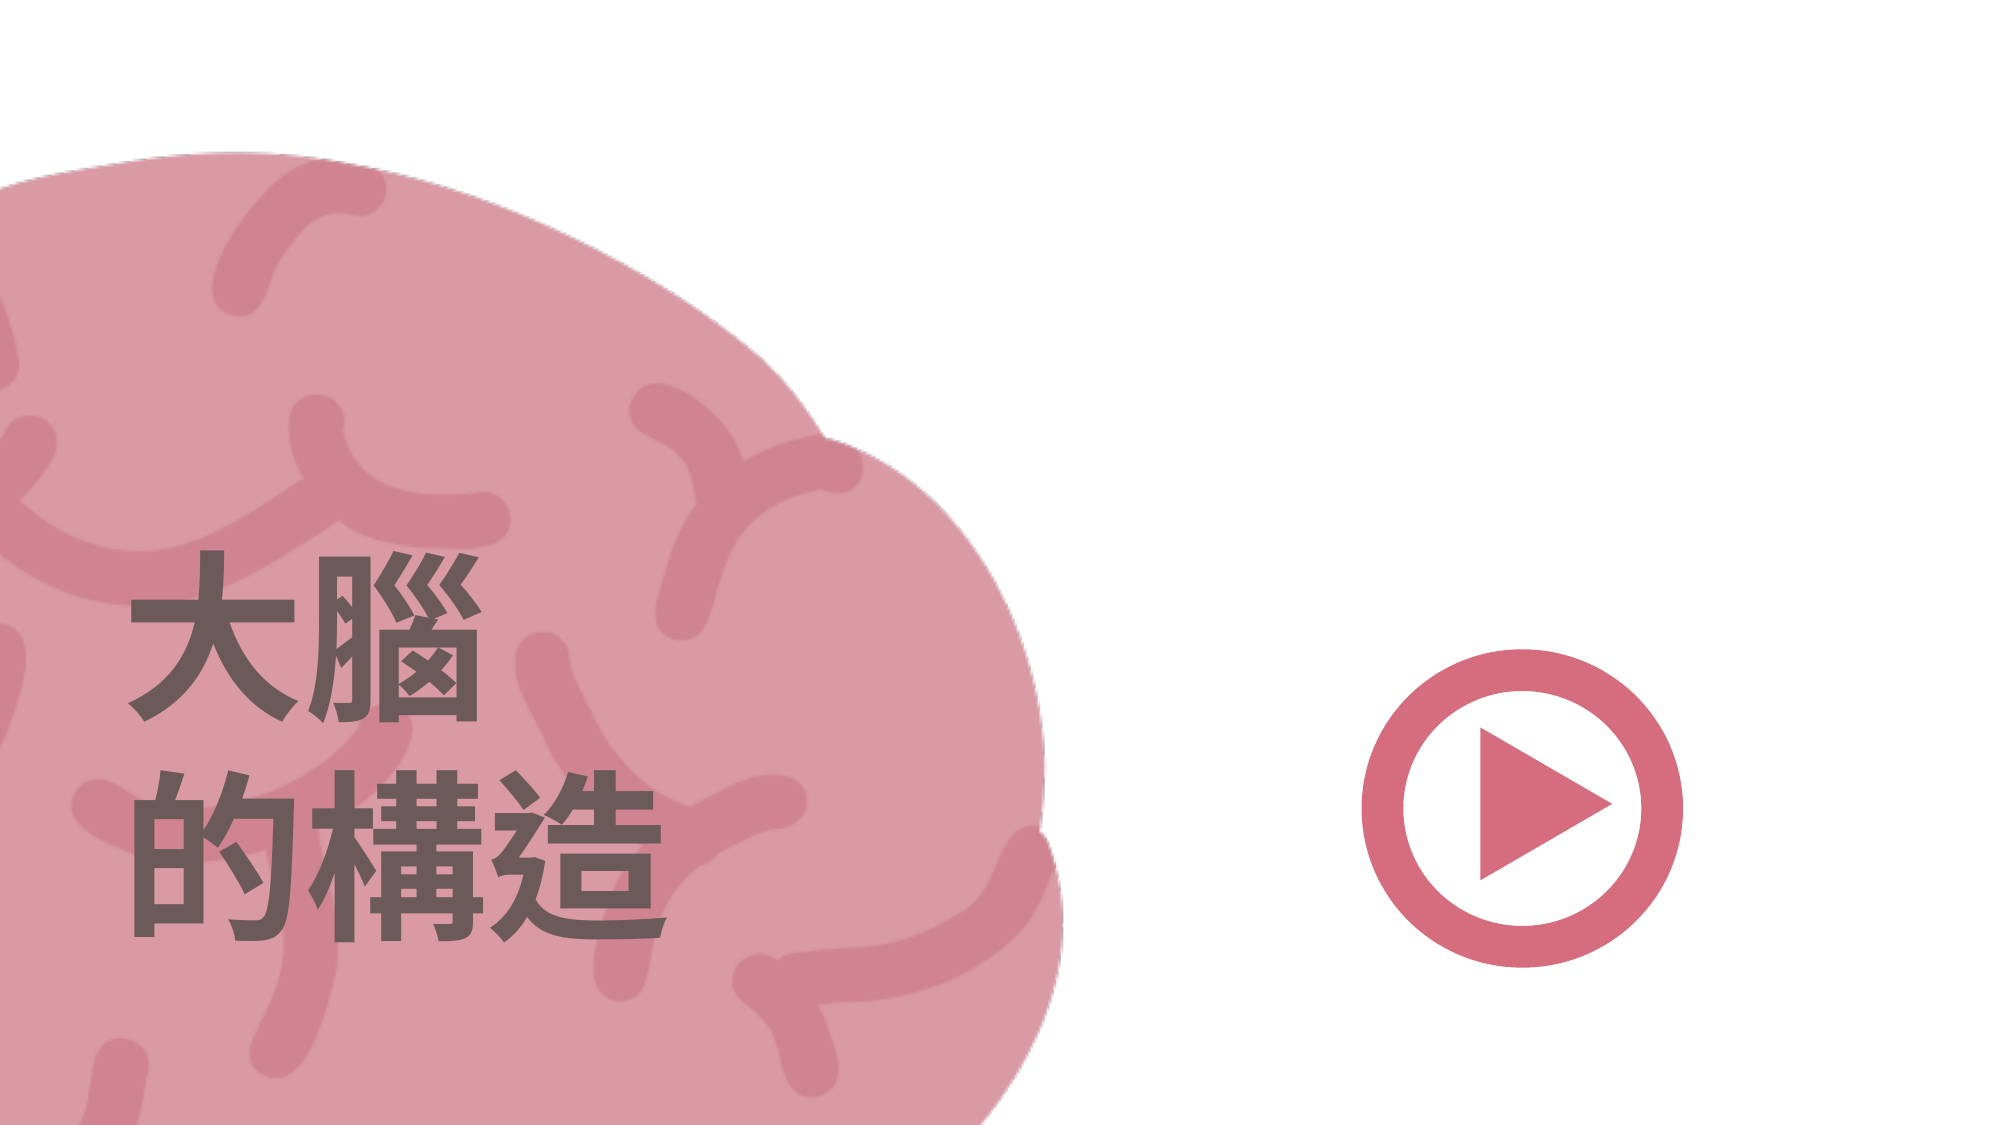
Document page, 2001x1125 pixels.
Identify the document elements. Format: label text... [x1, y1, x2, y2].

text_box [1480, 727, 1613, 881]
text_box 大腦 的構造 [106, 516, 925, 971]
picture [0, 75, 1102, 1125]
